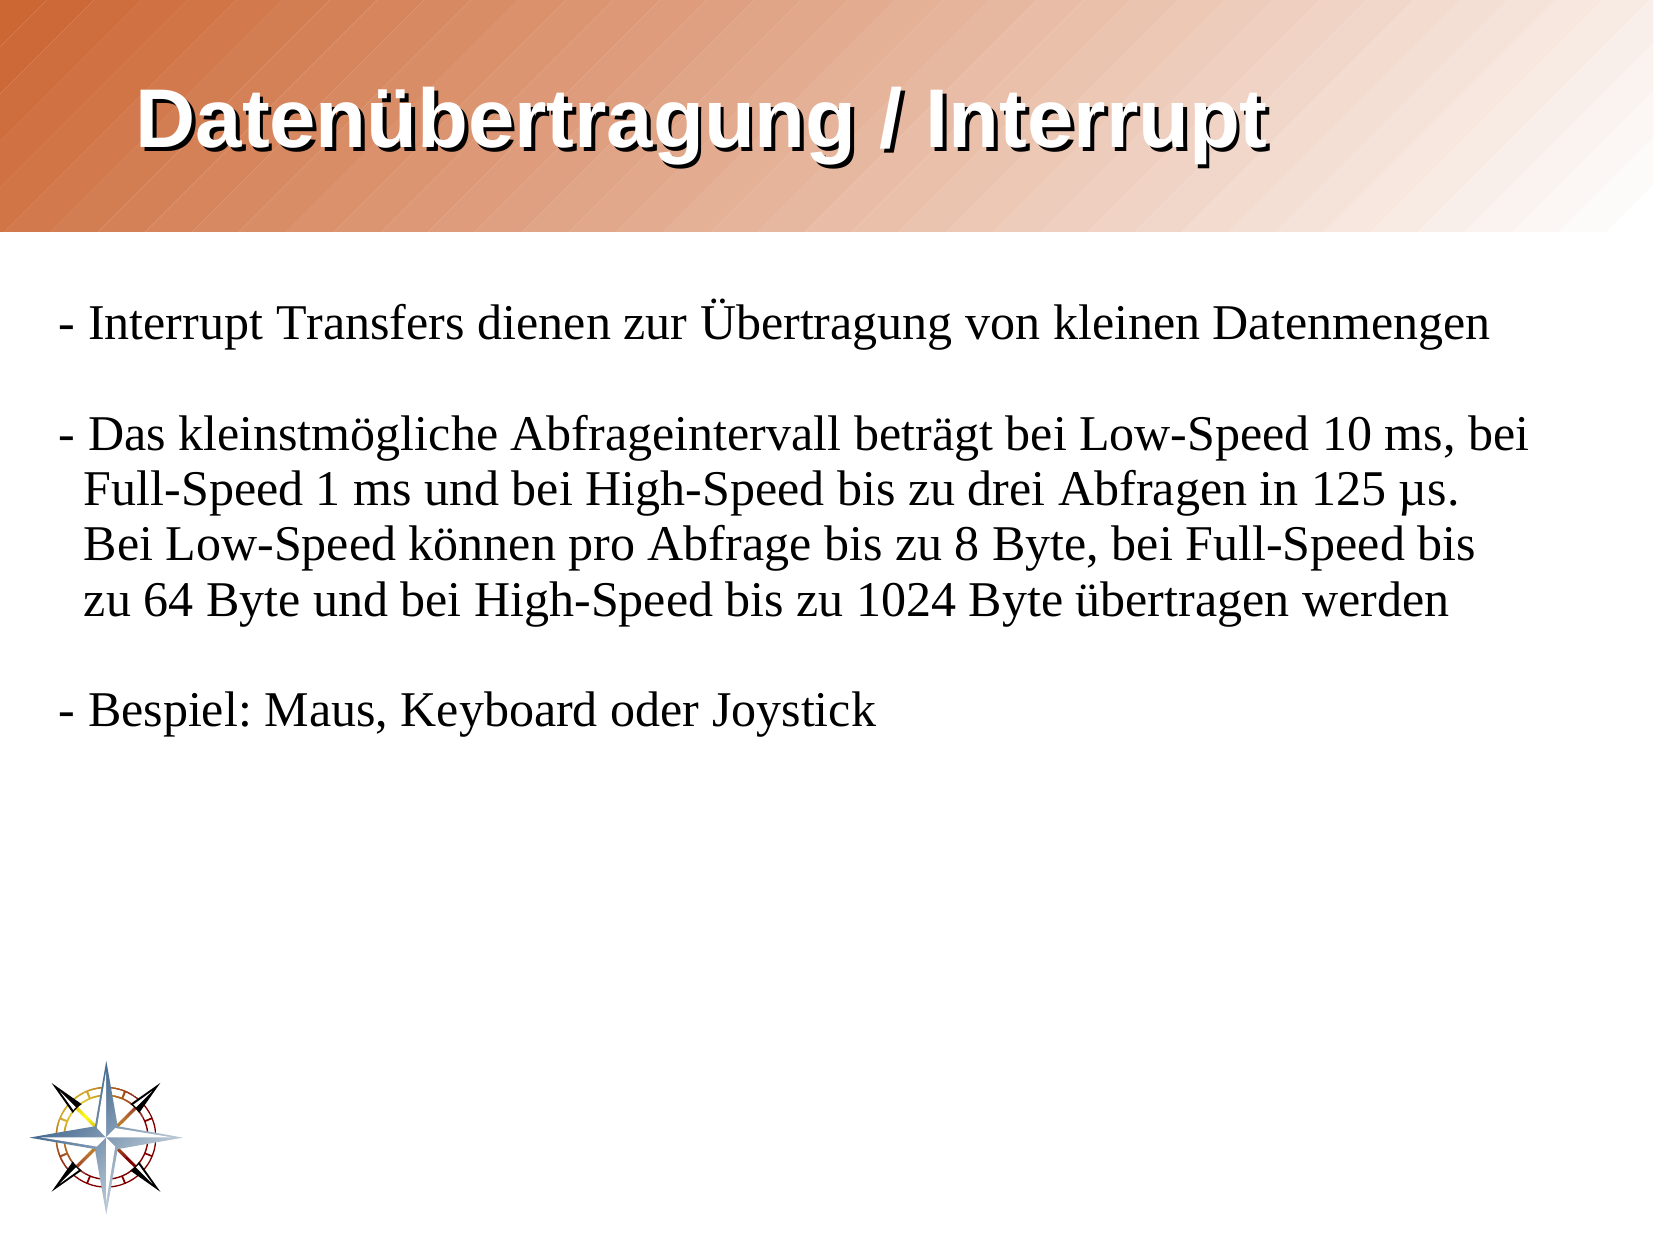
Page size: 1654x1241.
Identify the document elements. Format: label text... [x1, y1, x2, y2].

text_box - Interrupt Transfers dienen zur Übertragung von kleinen Datenmengen - Das kleinstmögliche Abfrageintervall beträgt bei Low-Speed 10 ms, bei Full-Speed 1 ms und bei High-Speed bis zu drei Abfragen in 125 µs. Bei Low-Speed können pro Abfrage bis zu 8 Byte, bei Full-Speed bis zu 64 Byte und bei High-Speed bis zu 1024 Byte übertragen werden - Bespiel: Maus, Keyboard oder Joystick [59, 295, 1536, 1063]
title Datenübertragung / Interrupt [135, 0, 1422, 238]
